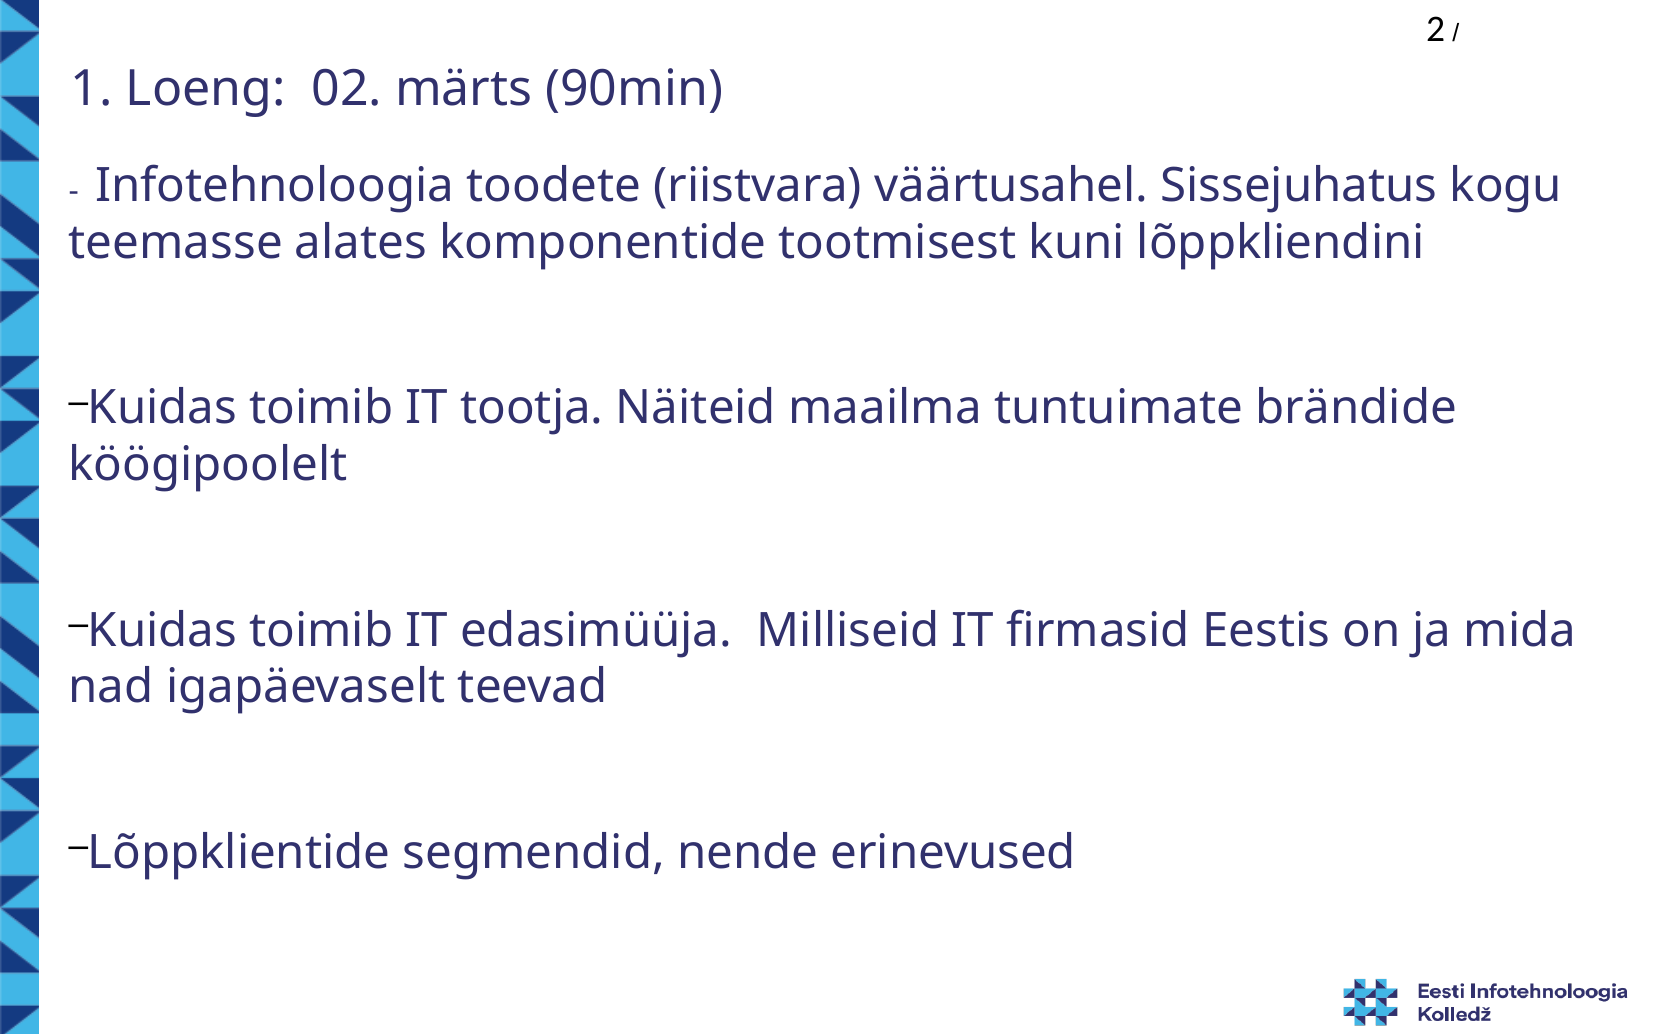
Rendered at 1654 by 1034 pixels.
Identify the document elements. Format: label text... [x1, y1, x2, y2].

list - Infotehnoloogia toodete (riistvara) väärtusahel. Sissejuhatus kogu teemasse alates komponentide tootmisest kuni lõppkliendini Kuidas toimib IT tootja. Näiteid maailma tuntuimate brändide köögipoolelt Kuidas toimib IT edasimüüja. Milliseid IT firmasid Eestis on ja mida nad igapäevaselt teevad Lõppklientide segmendid, nende erinevused [68, 153, 1630, 957]
title 1. Loeng: 02. märts (90min) [70, 41, 1630, 130]
